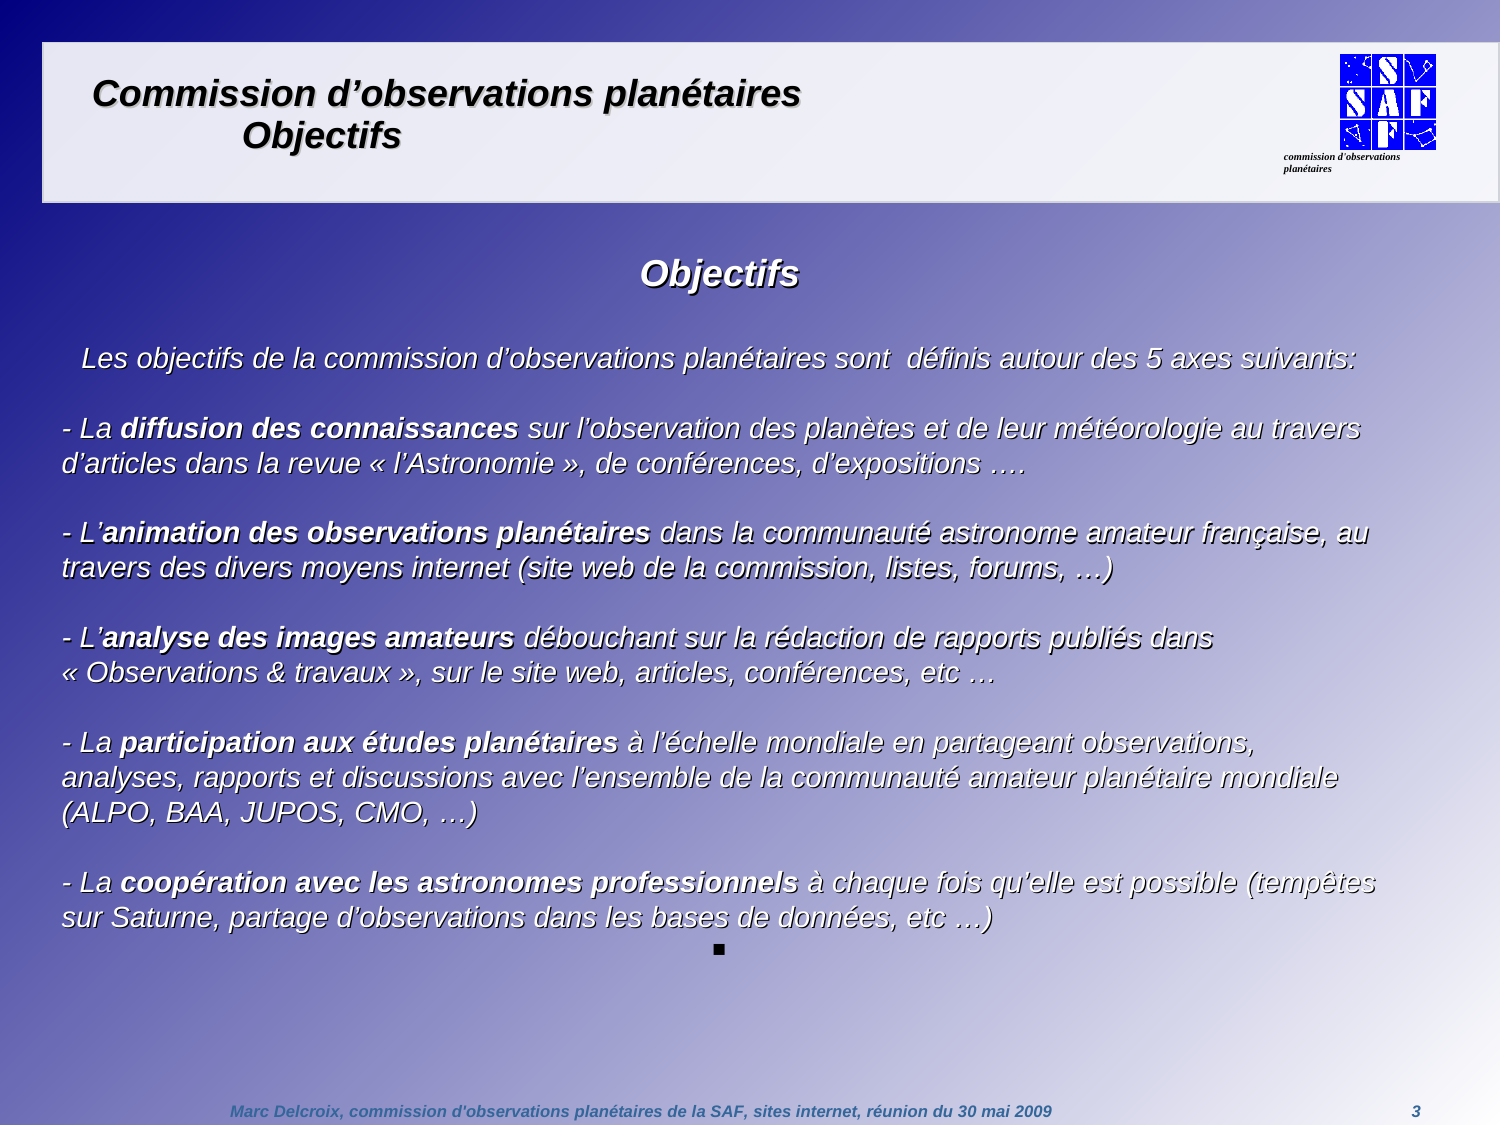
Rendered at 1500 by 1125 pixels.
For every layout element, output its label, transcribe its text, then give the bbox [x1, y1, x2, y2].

text_box Objectifs Les objectifs de la commission d’observations planétaires sont définis autour des 5 axes suivants: - La diffusion des connaissances sur l’observation des planètes et de leur météorologie au travers d’articles dans la revue « l’Astronomie », de conférences, d’expositions …. - L’animation des observations planétaires dans la communauté astronome amateur française, au travers des divers moyens internet (site web de la commission, listes, forums, …) - L’analyse des images amateurs débouchant sur la rédaction de rapports publiés dans « Observations & travaux », sur le site web, articles, conférences, etc … - La participation aux études planétaires à l’échelle mondiale en partageant observations, analyses, rapports et discussions avec l’ensemble de la communauté amateur planétaire mondiale (ALPO, BAA, JUPOS, CMO, …) - La coopération avec les astronomes professionnels à chaque fois qu’elle est possible (tempêtes sur Saturne, partage d’observations dans les bases de données, etc …) [46, 246, 1394, 491]
text_box Commission d’observations planétaires Objectifs [76, 54, 1313, 173]
picture [1340, 54, 1436, 150]
